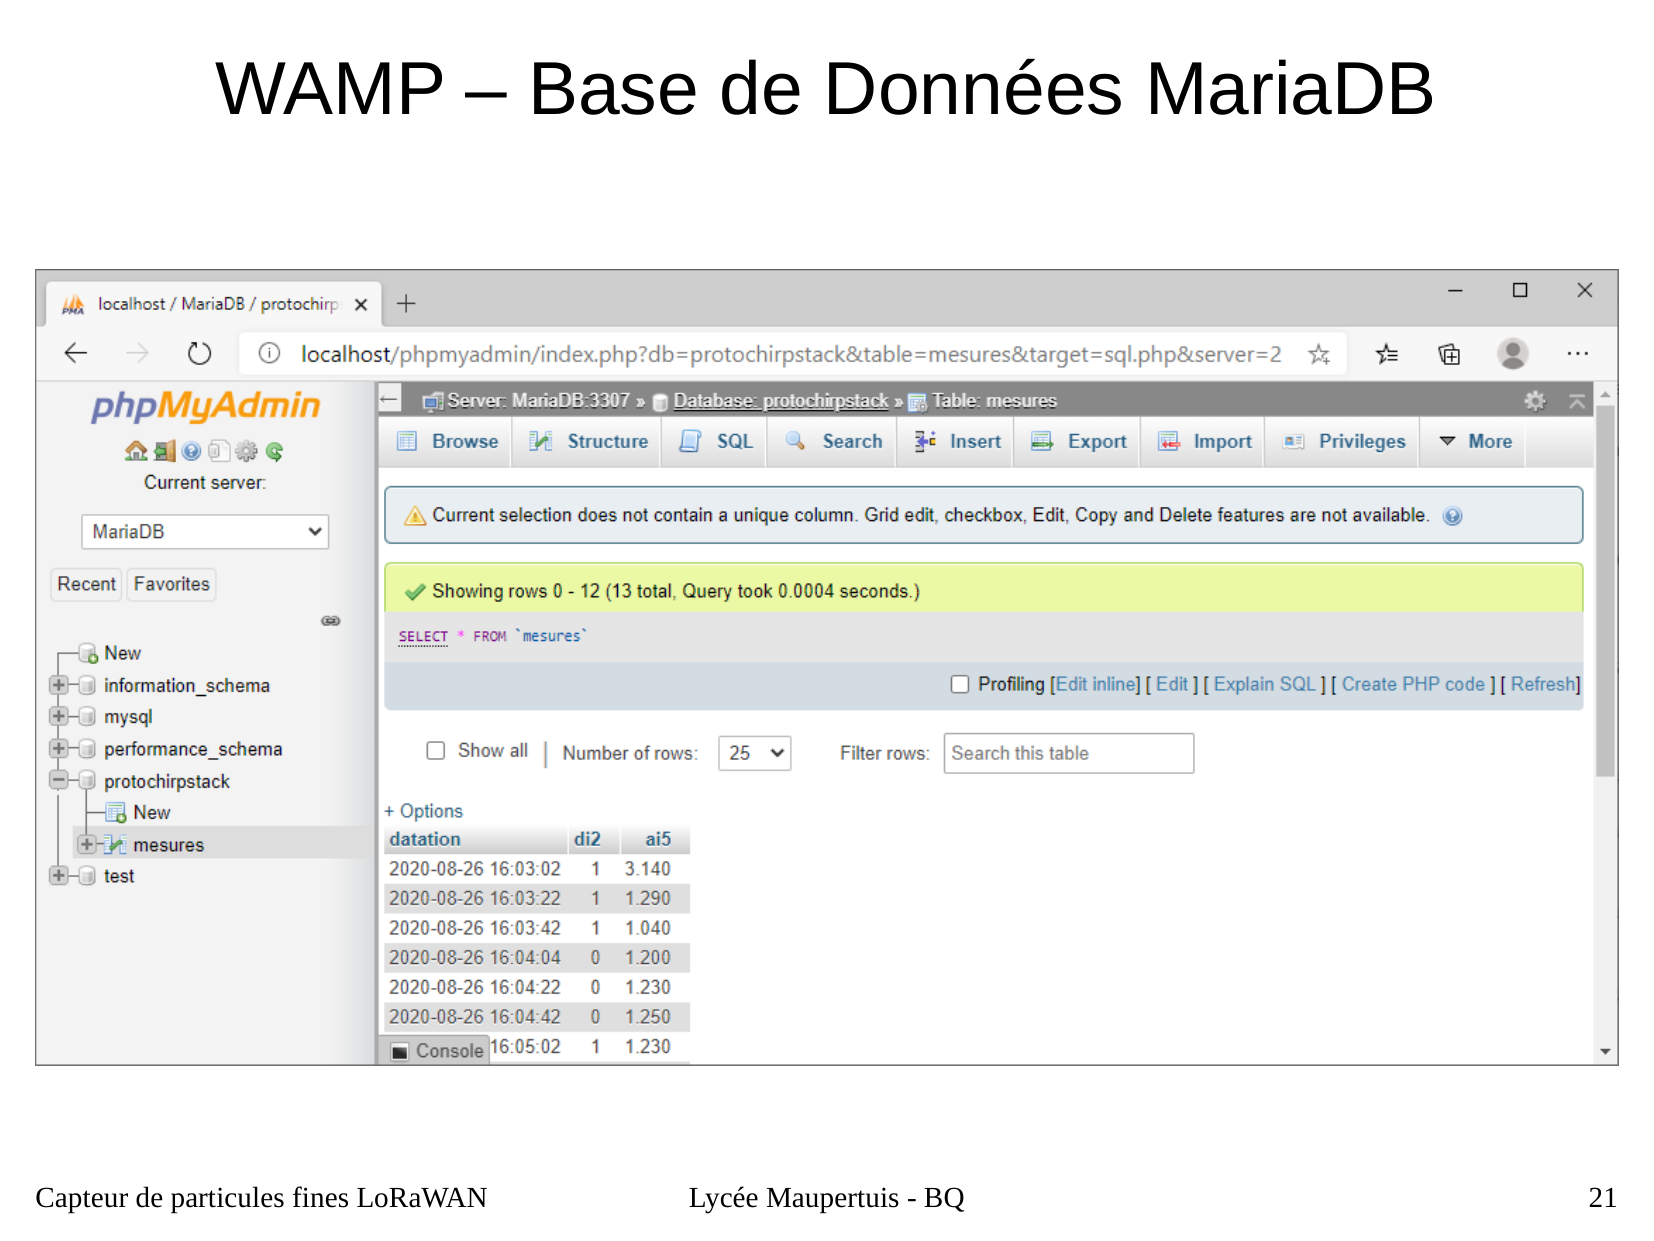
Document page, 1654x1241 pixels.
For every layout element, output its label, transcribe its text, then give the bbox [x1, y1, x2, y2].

picture [35, 269, 1619, 1066]
title WAMP – Base de Données MariaDB [35, 35, 1619, 142]
